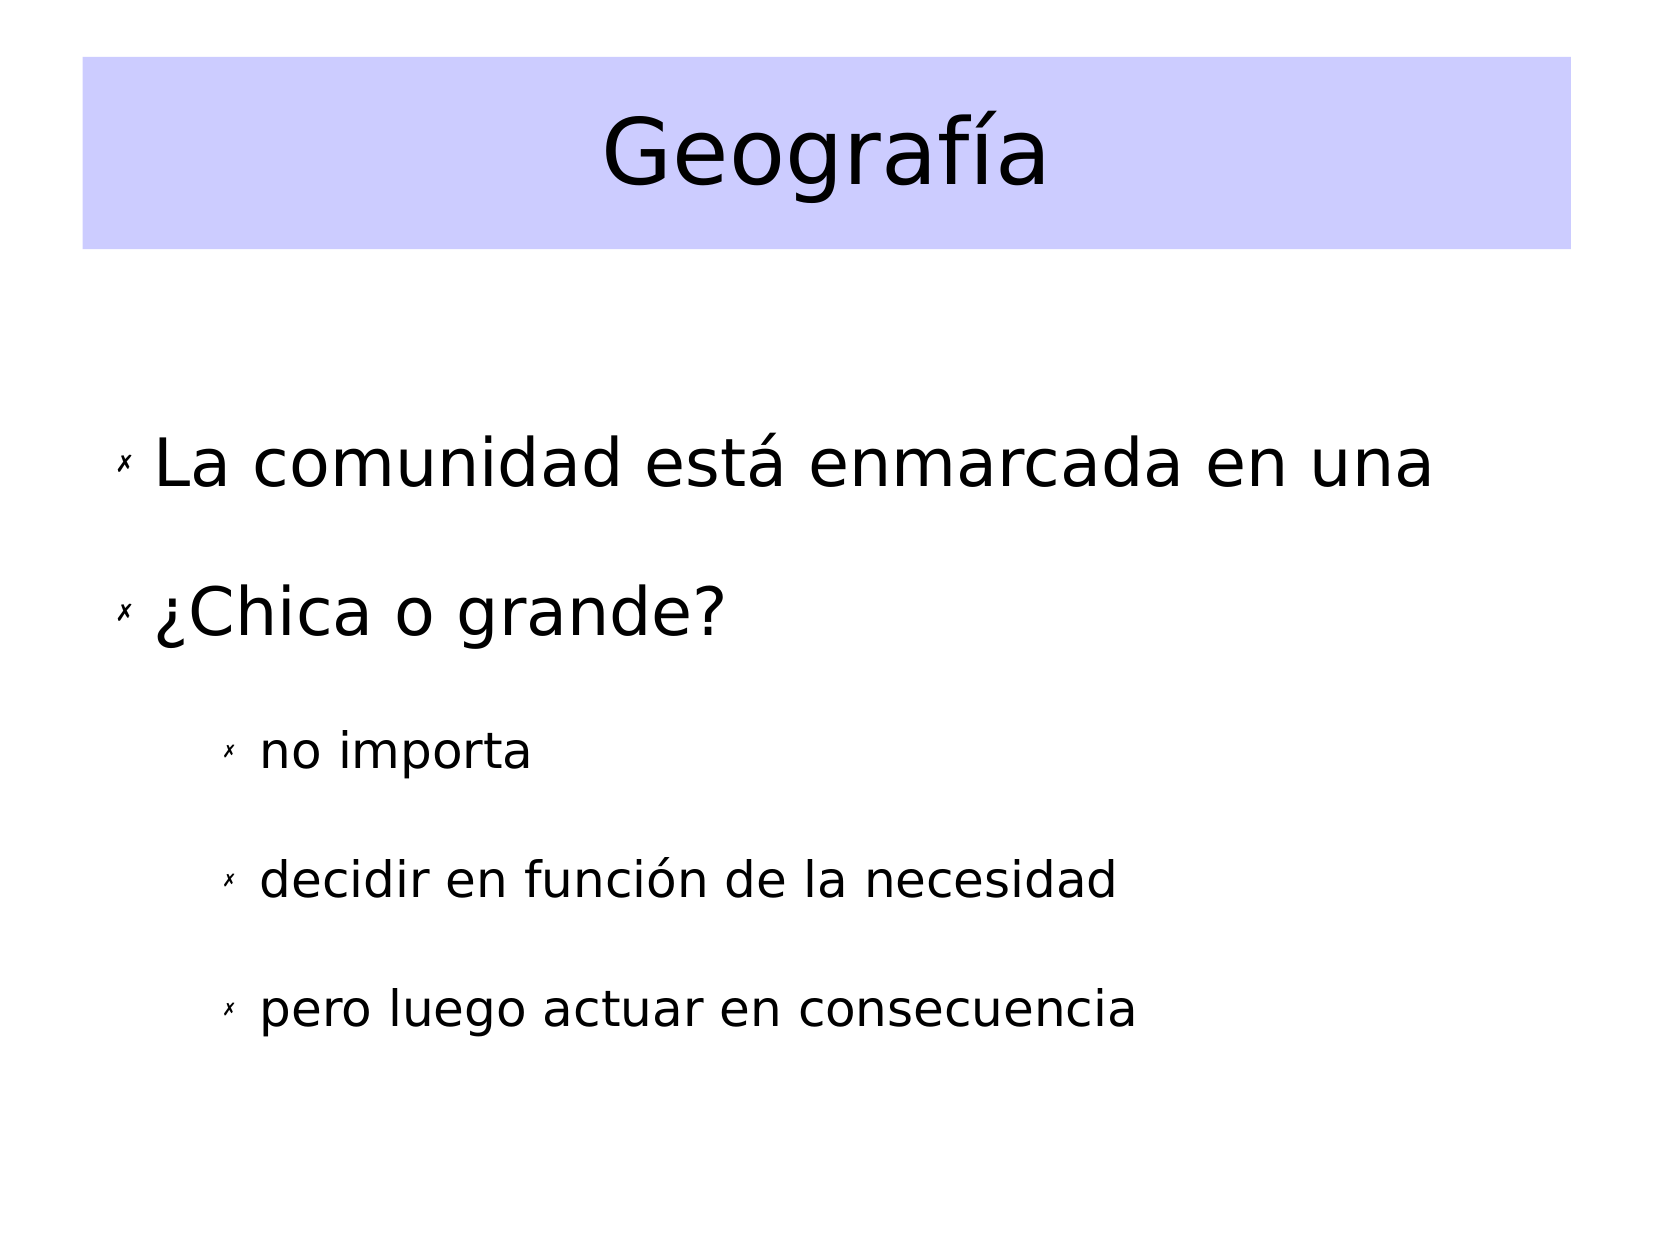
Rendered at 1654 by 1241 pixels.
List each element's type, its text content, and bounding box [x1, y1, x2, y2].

title Geografía [82, 56, 1571, 250]
subtitle La comunidad está enmarcada en una ¿Chica o grande? no importa decidir en función de la necesidad pero luego actuar en consecuencia [82, 354, 1571, 1109]
